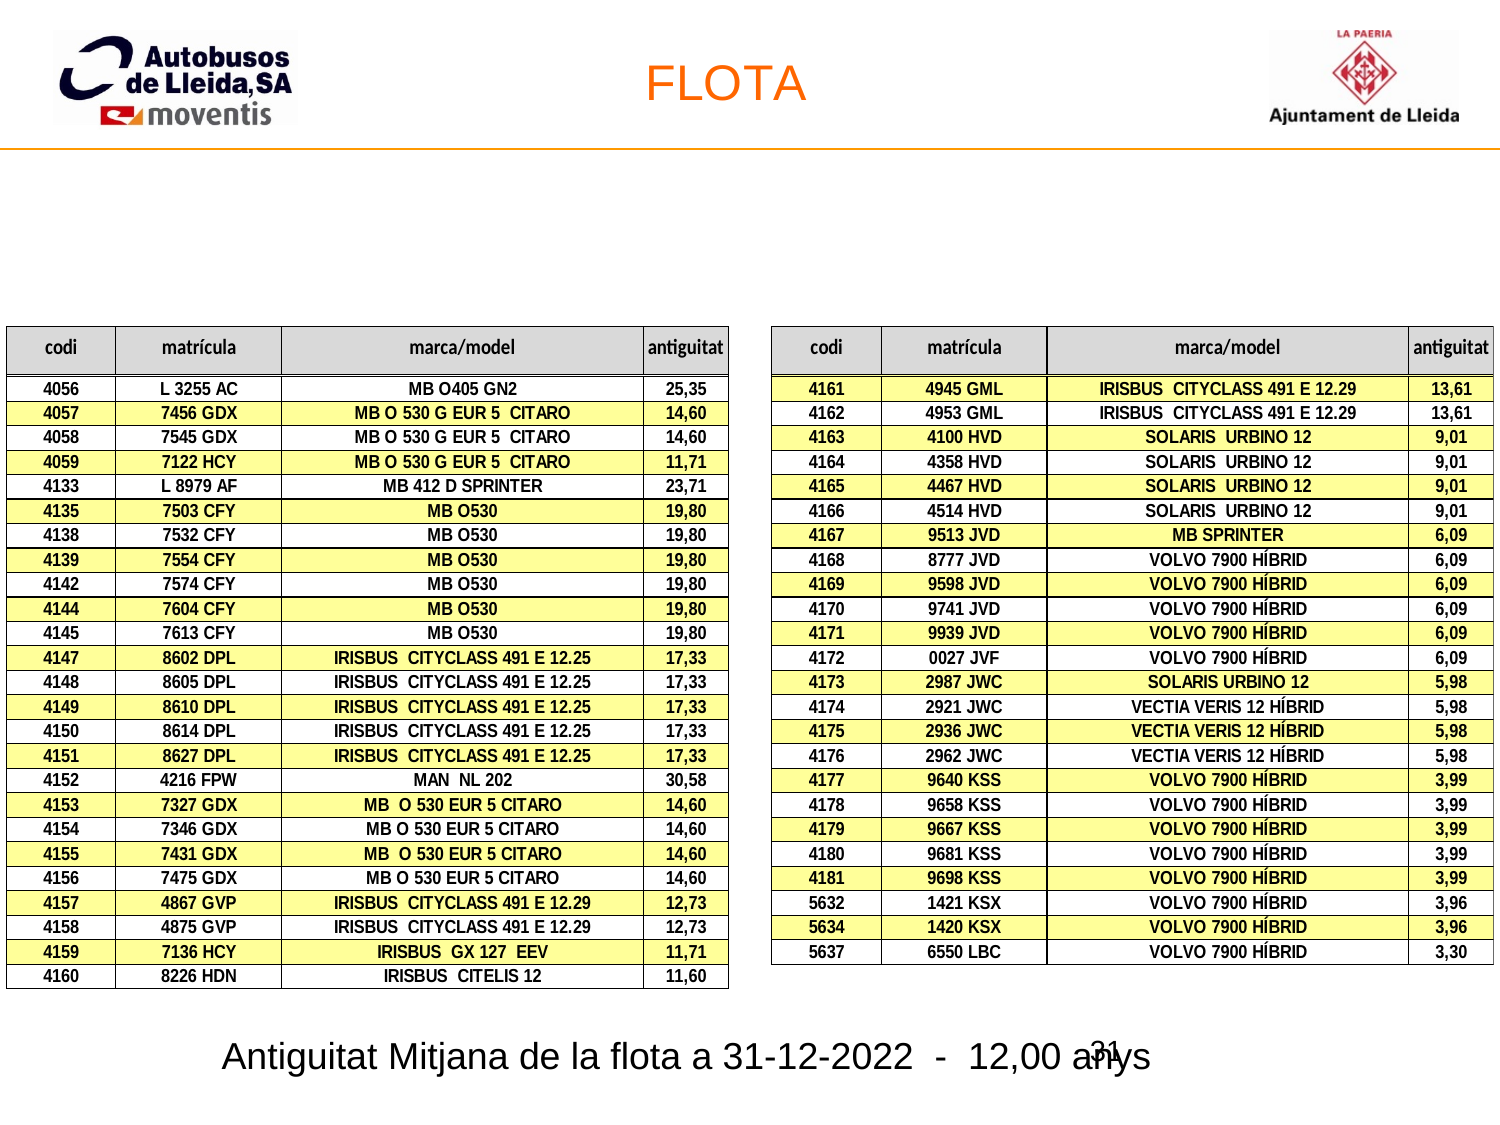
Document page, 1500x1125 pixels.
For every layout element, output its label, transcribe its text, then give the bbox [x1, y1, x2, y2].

text_box FLOTA [360, 42, 1093, 114]
picture [5, 326, 1495, 990]
text_box 31 [1074, 1024, 1426, 1103]
text_box Antiguitat Mitjana de la flota a 31-12-2022 - 12,00 anys [206, 1024, 1235, 1086]
